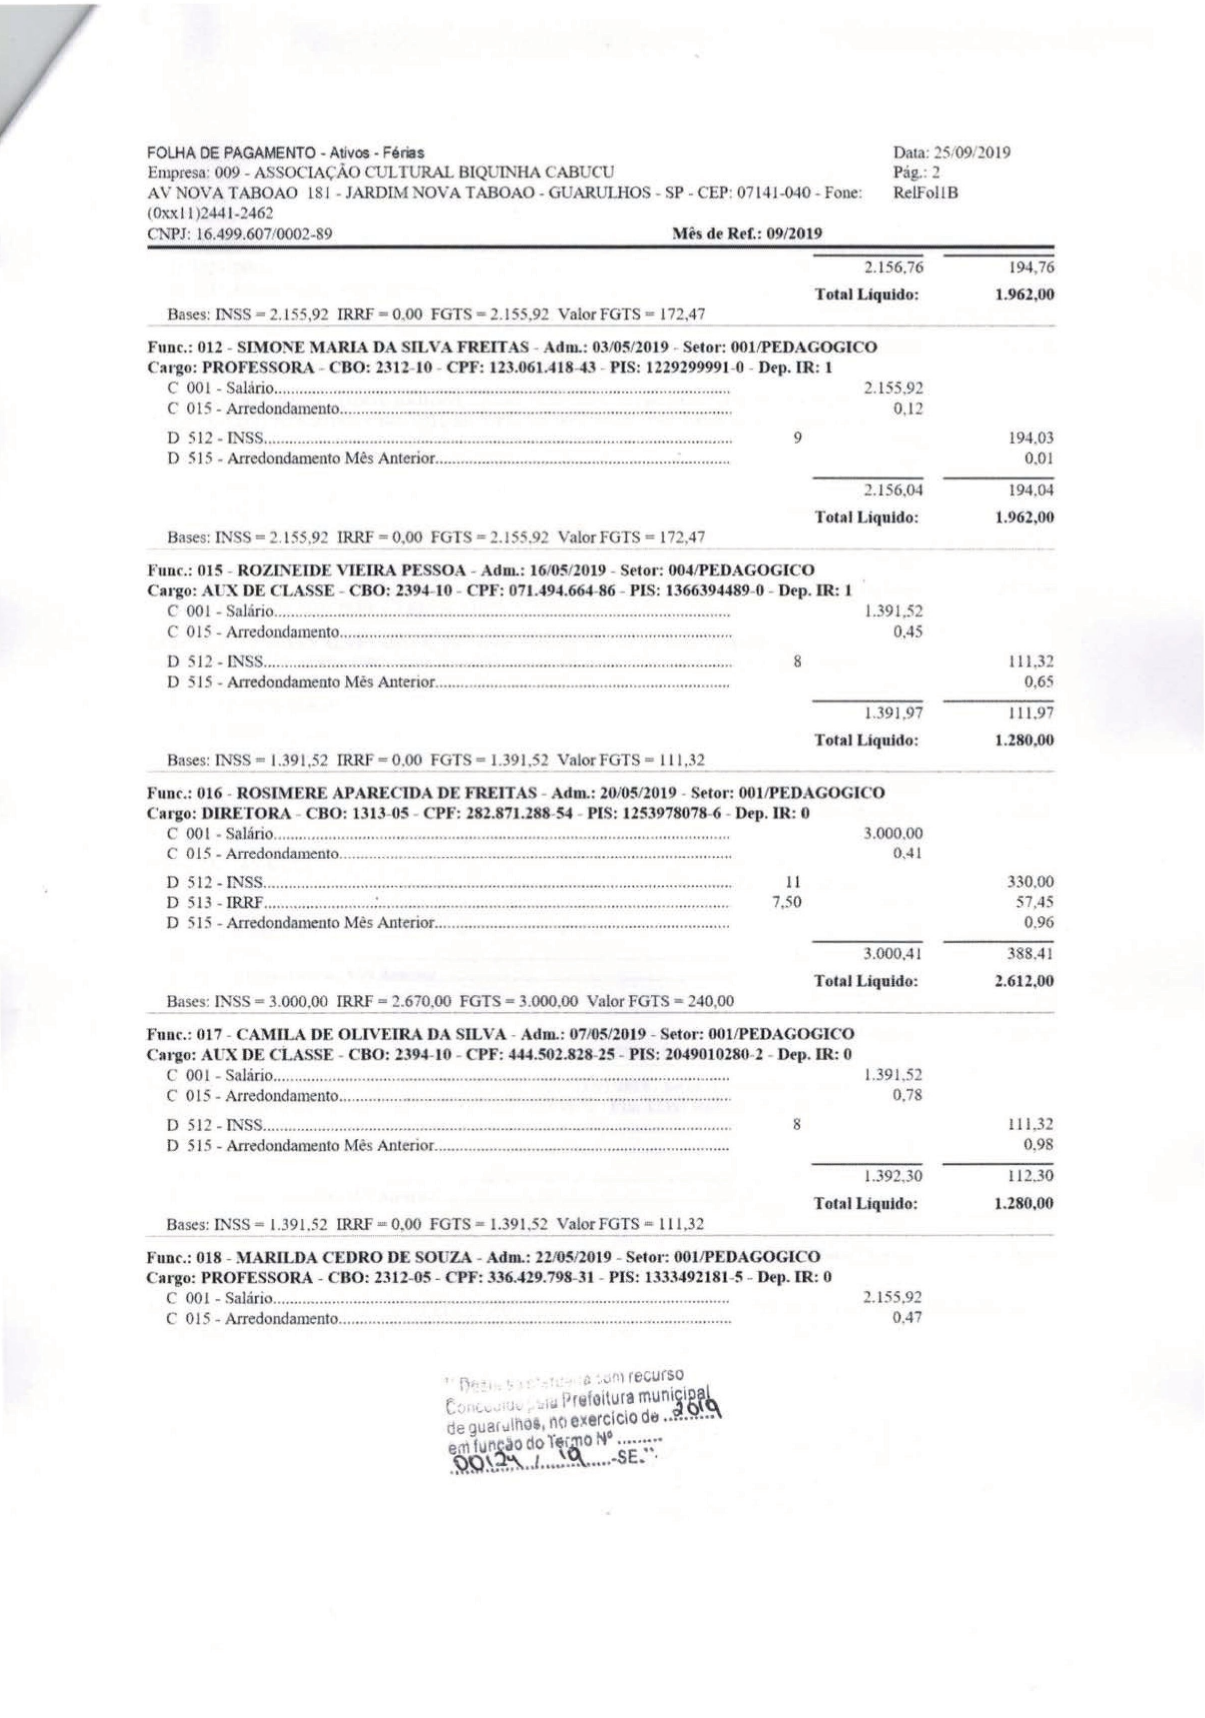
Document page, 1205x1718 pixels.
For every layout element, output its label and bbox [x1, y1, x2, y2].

text_box [0, 1, 1204, 1718]
